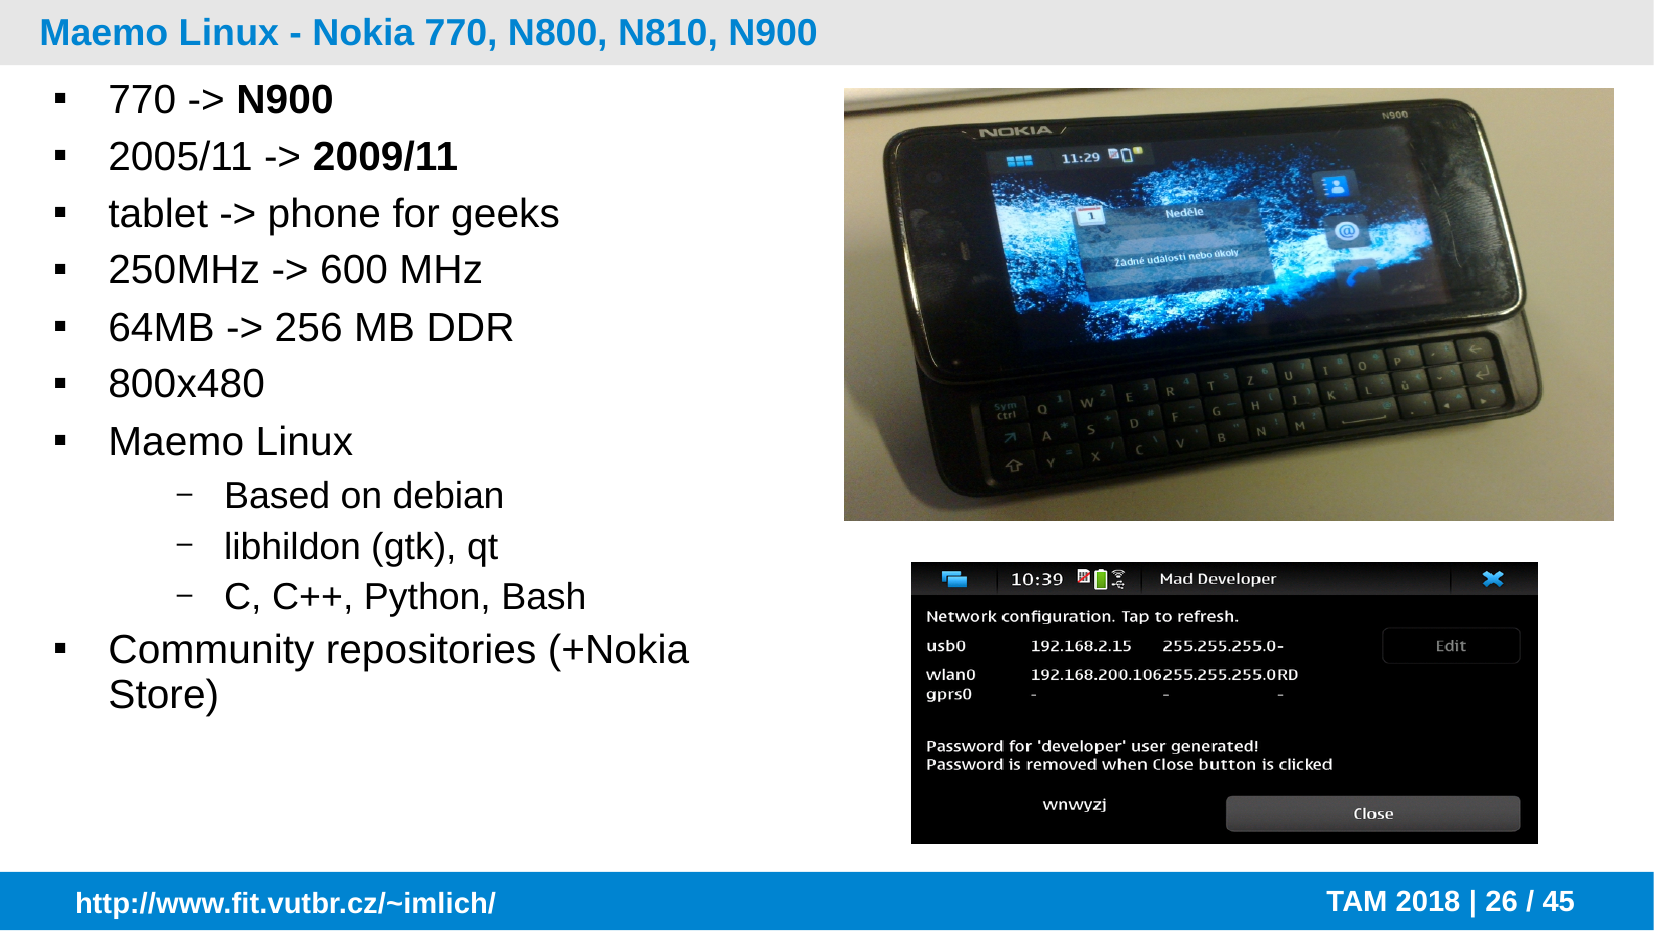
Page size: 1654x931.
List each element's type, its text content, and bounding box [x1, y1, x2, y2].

picture [911, 562, 1538, 844]
picture [844, 88, 1614, 521]
list 770 -> N900 2005/11 -> 2009/11 tablet -> phone for geeks 250MHz -> 600 MHz 64MB -> 256 MB DDR 800x480 Maemo Linux Based on debian libhildon (gtk), qt C, C++, Python, Bash Community repositories (+Nokia Store) [37, 76, 807, 863]
title Maemo Linux - Nokia 770, N800, N810, N900 [39, 4, 1615, 61]
